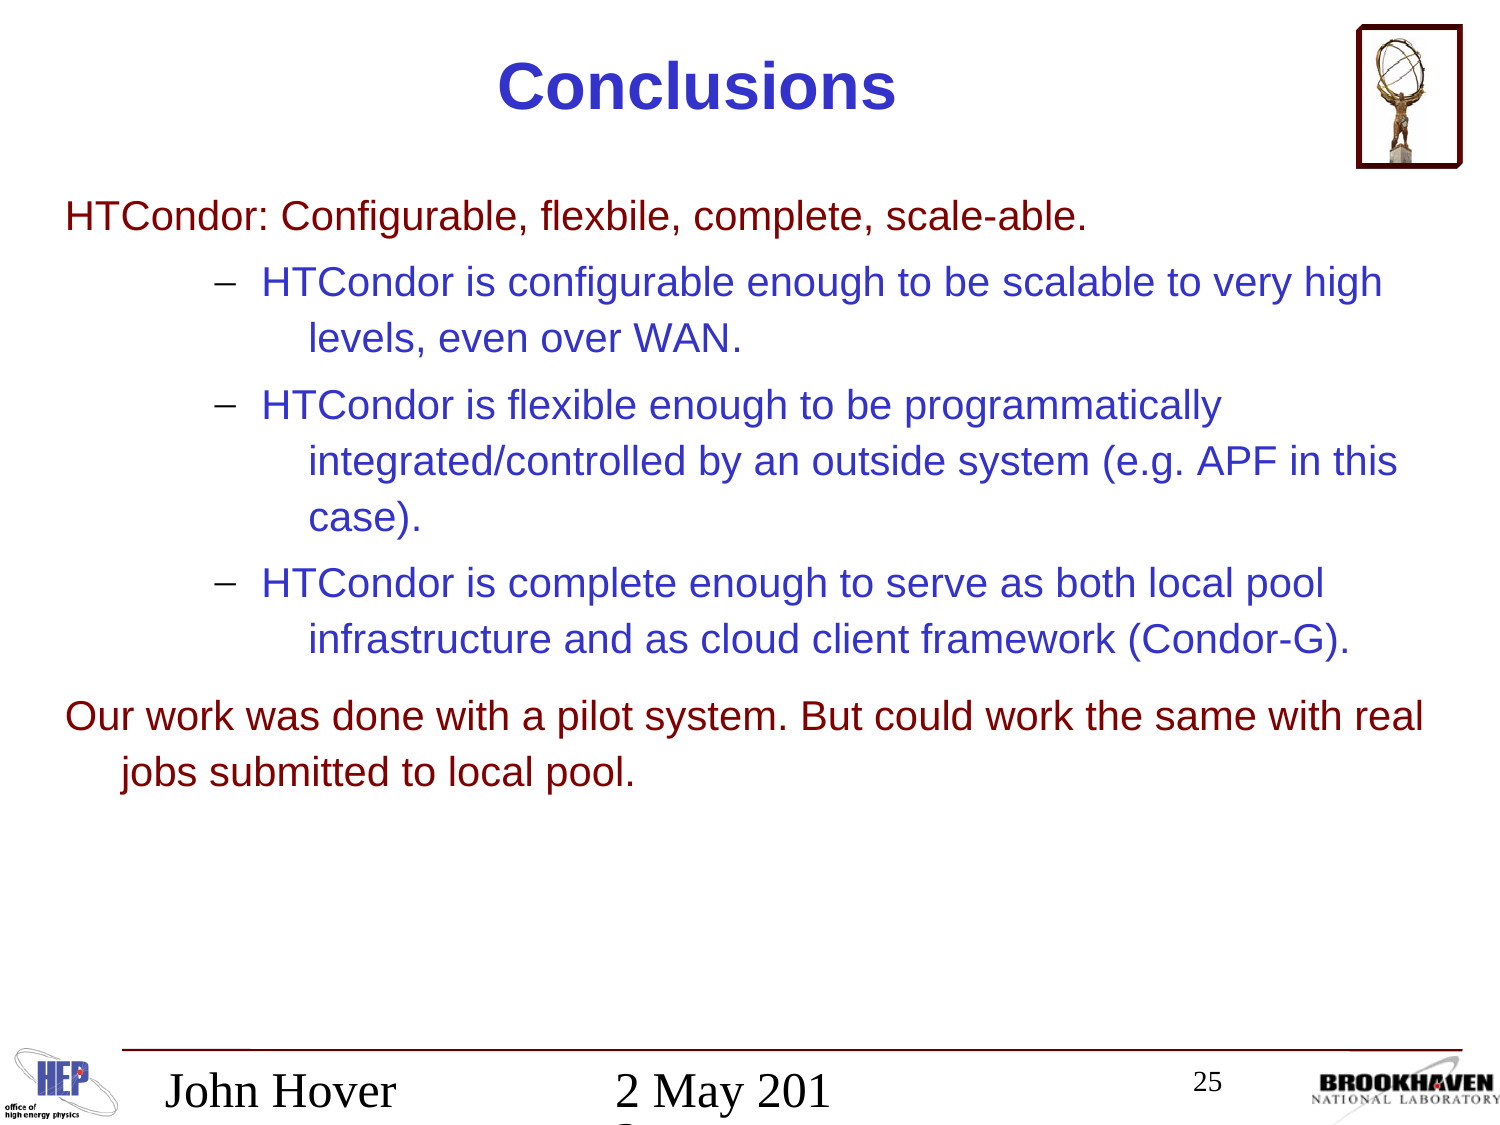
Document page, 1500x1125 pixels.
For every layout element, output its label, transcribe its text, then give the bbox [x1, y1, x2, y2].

picture [1312, 1056, 1500, 1125]
picture [1374, 37, 1426, 163]
list HTCondor: Configurable, flexbile, complete, scale-able. HTCondor is configurable enough to be scalable to very high levels, even over WAN. HTCondor is flexible enough to be programmatically integrated/controlled by an outside system (e.g. APF in this case). HTCondor is complete enough to serve as both local pool infrastructure and as cloud client framework (Condor-G). Our work was done with a pilot system. But could work the same with real jobs submitted to local pool. [49, 174, 1458, 1051]
picture [0, 1043, 122, 1125]
title Conclusions [50, 24, 1346, 158]
